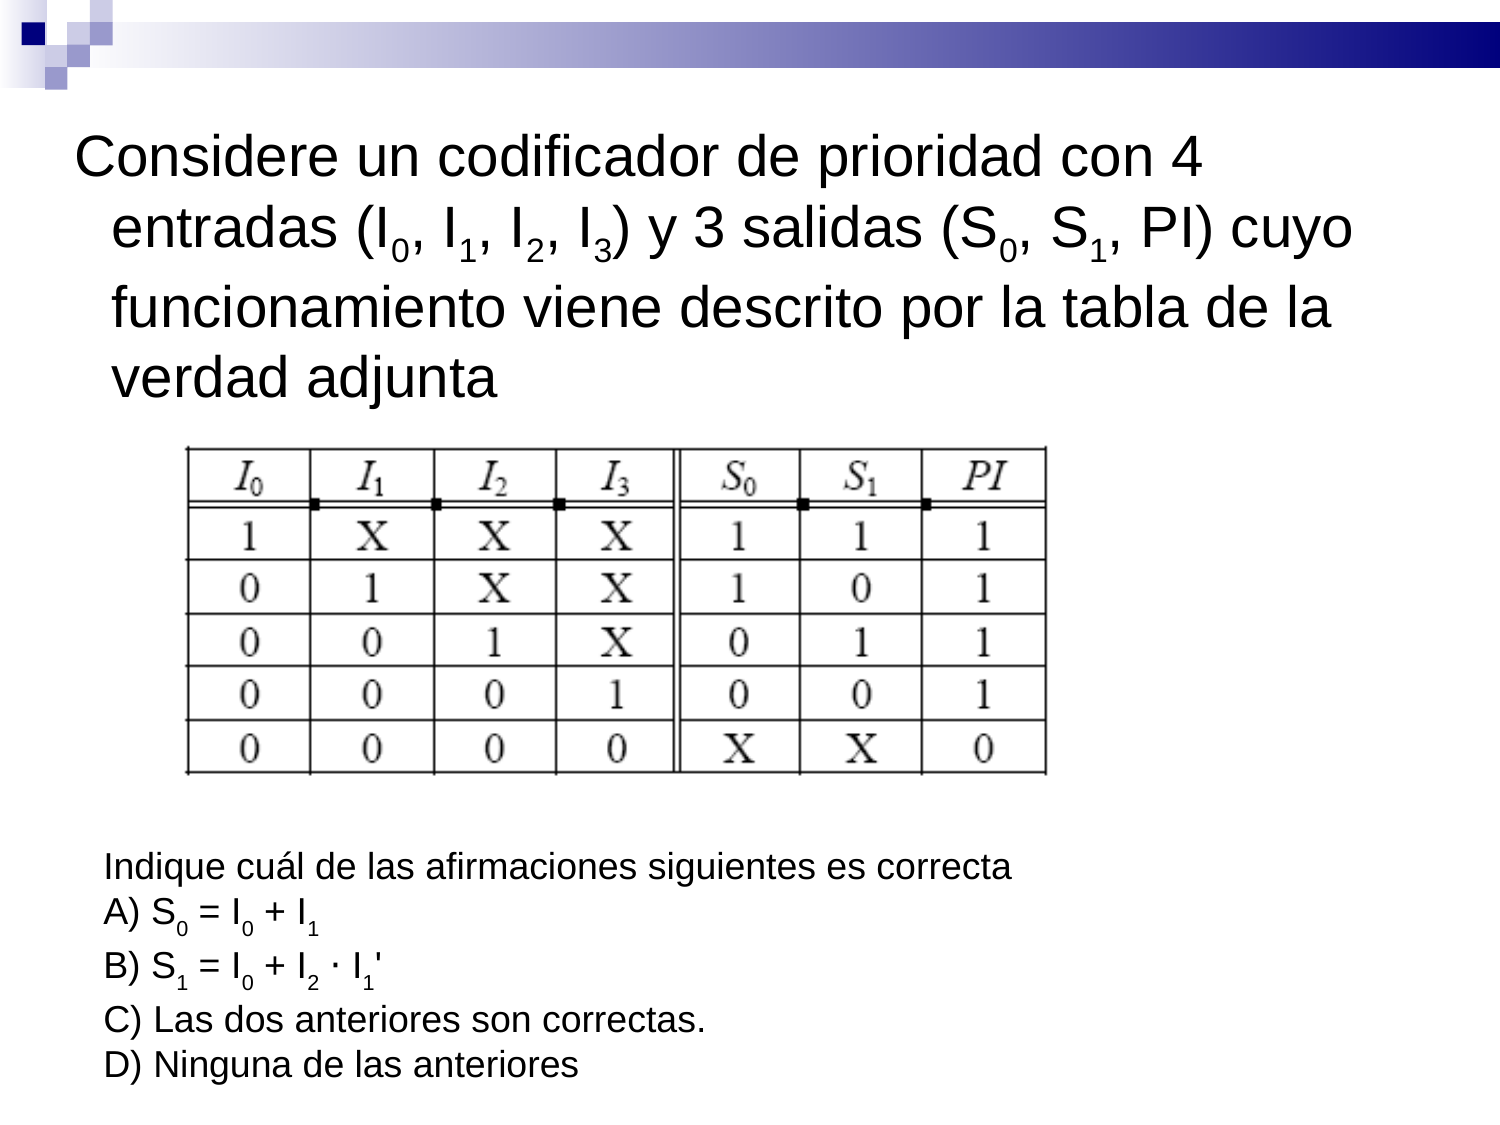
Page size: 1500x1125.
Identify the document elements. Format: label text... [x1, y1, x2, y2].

list Considere un codificador de prioridad con 4 entradas (I0, I1, I2, I3) y 3 salidas (S0, S1, PI) cuyo funcionamiento viene descrito por la tabla de la verdad adjunta [41, 101, 1392, 433]
picture [171, 432, 1058, 803]
text_box Indique cuál de las afirmaciones siguientes es correcta A) S0 = I0 + I1 B) S1 = I0 + I2 ⋅ I1' C) Las dos anteriores son correctas. D) Ninguna de las anteriores [88, 834, 1058, 1093]
